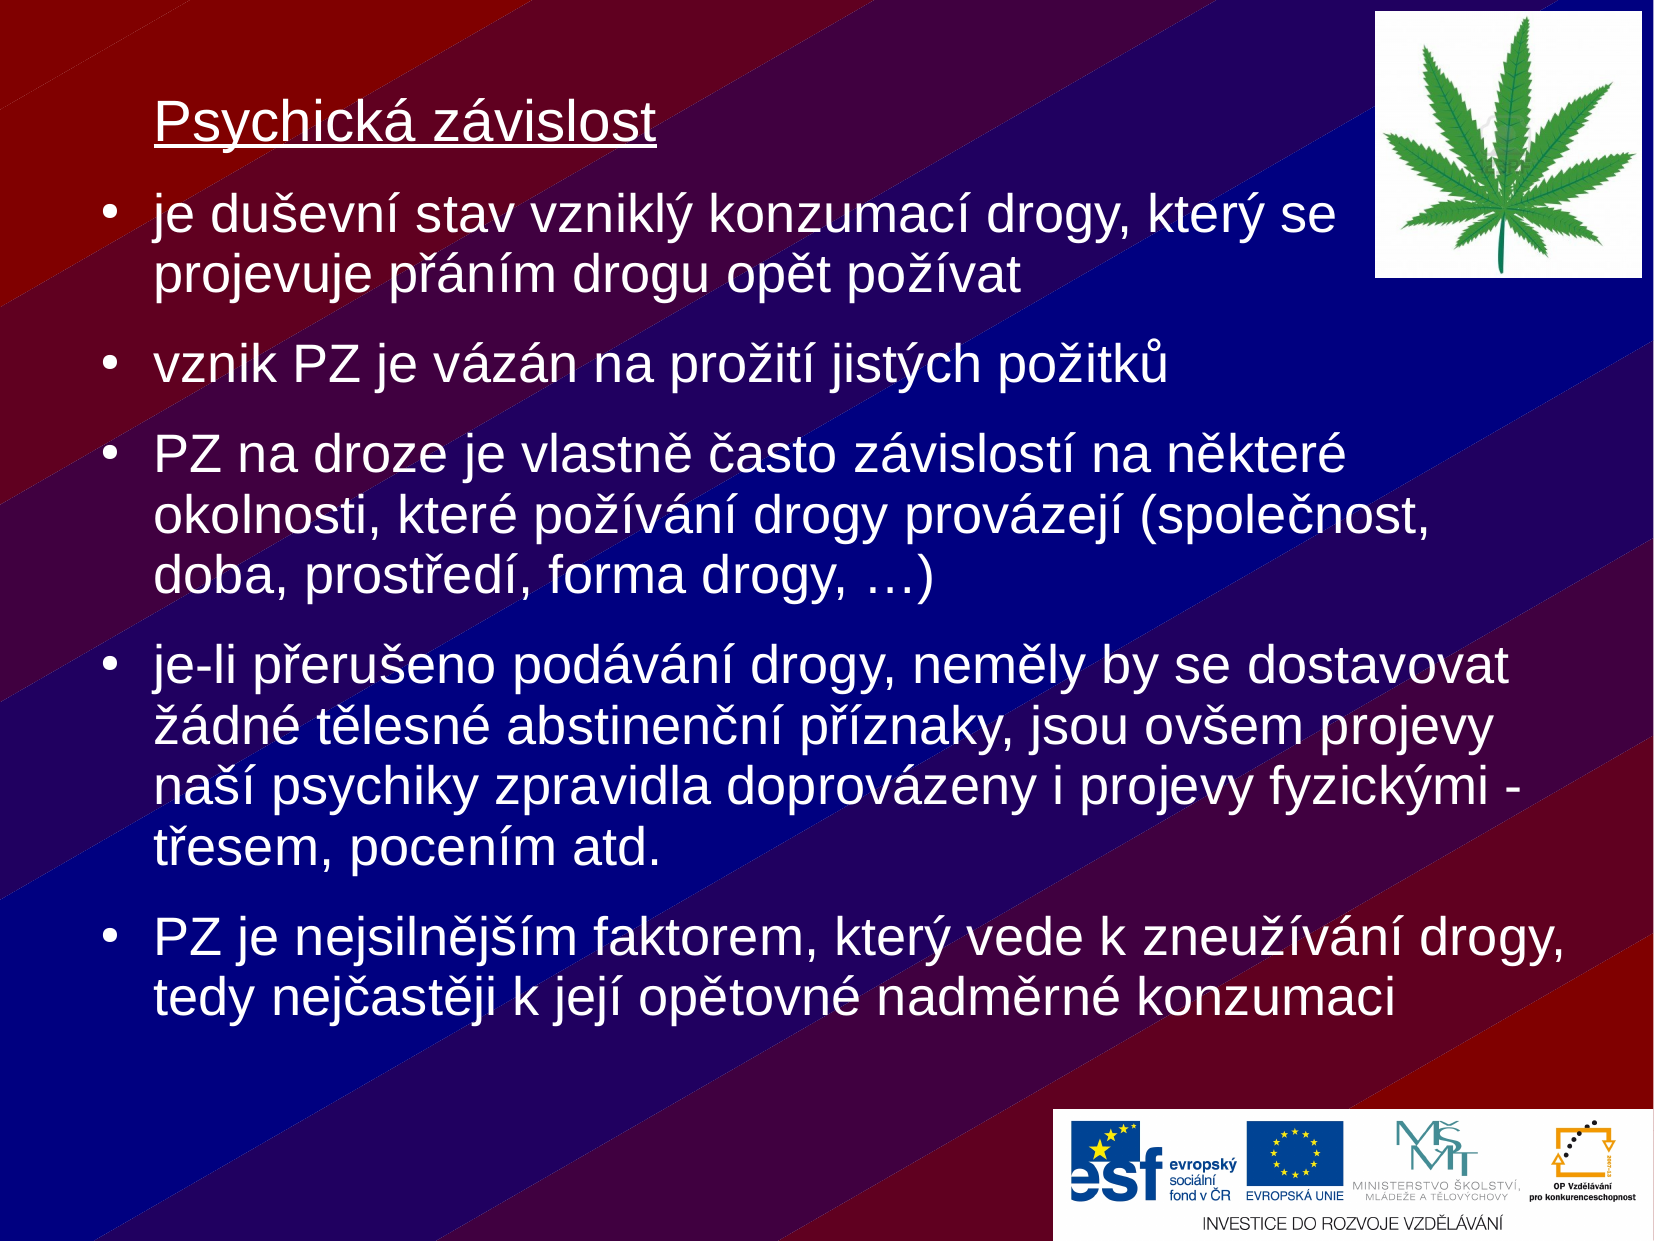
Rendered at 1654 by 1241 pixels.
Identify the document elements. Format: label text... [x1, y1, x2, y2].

picture [1375, 11, 1642, 278]
picture [1053, 1109, 1654, 1241]
list Psychická závislost je duševní stav vzniklý konzumací drogy, který se projevuje přáním drogu opět požívat vznik PZ je vázán na prožití jistých požitků PZ na droze je vlastně často závislostí na některé okolnosti, které požívání drogy provázejí (společnost, doba, prostředí, forma drogy, …) je-li přerušeno podávání drogy, neměly by se dostavovat žádné tělesné abstinenční příznaky, jsou ovšem projevy naší psychiky zpravidla doprovázeny i projevy fyzickými - třesem, pocením atd. PZ je nejsilnějším faktorem, který vede k zneužívání drogy, tedy nejčastěji k její opětovné nadměrné konzumaci [82, 88, 1571, 1241]
